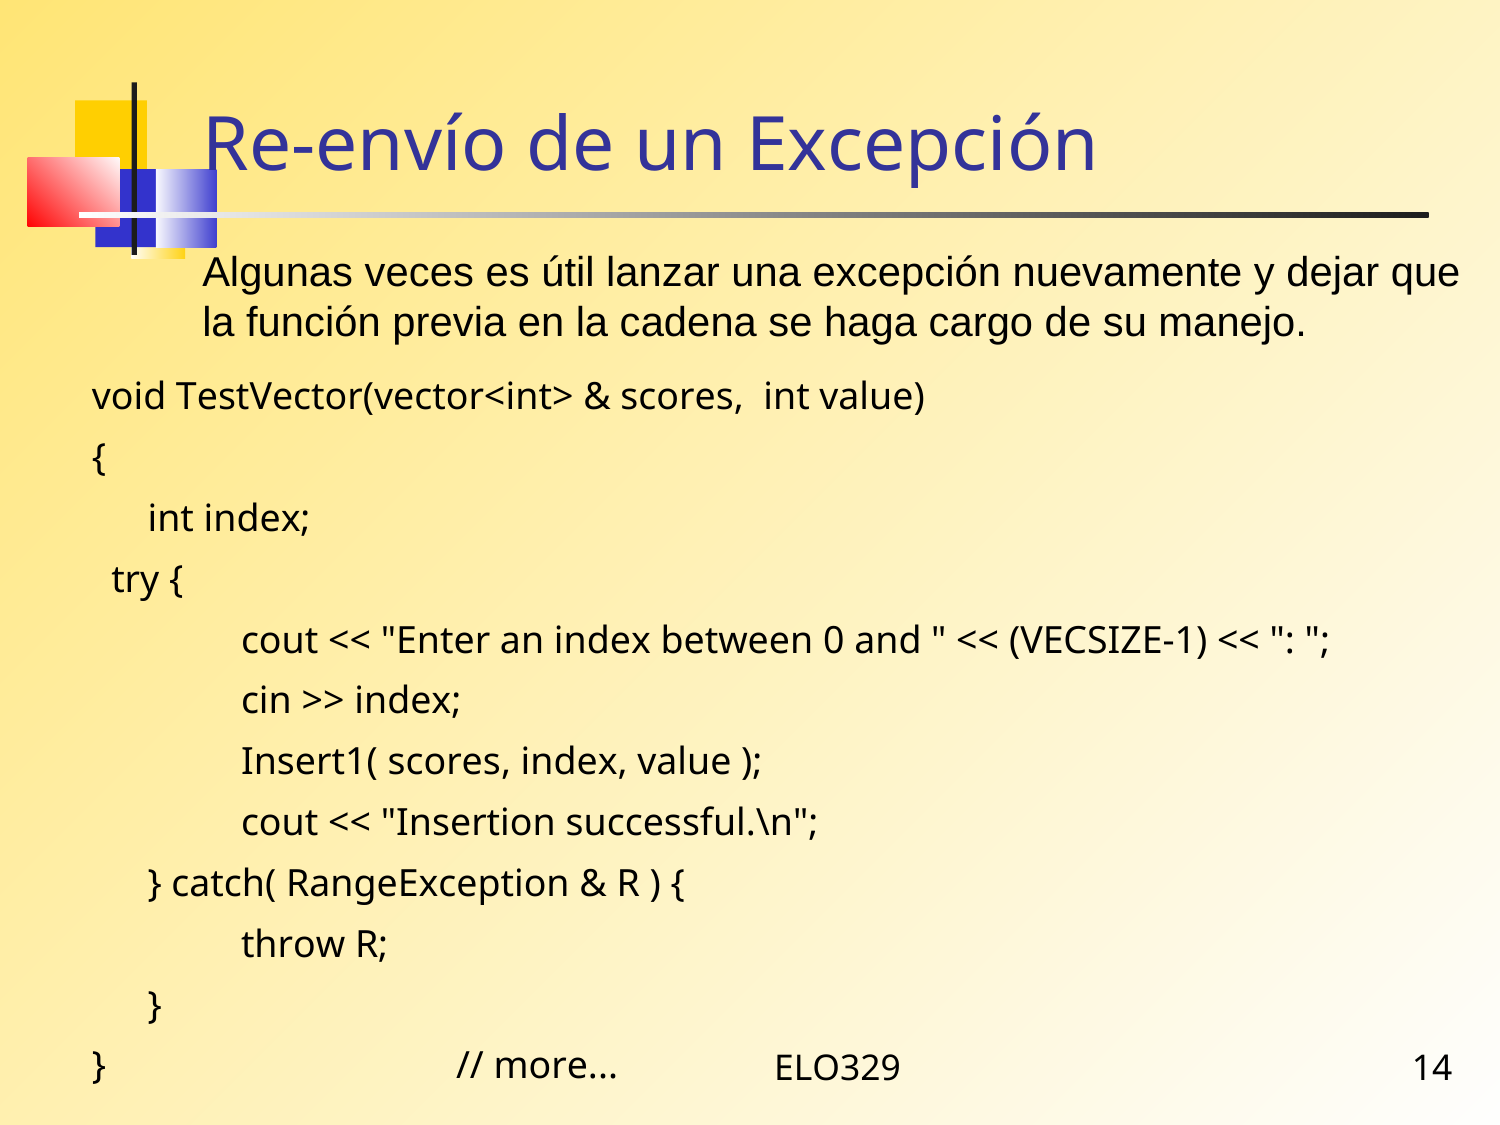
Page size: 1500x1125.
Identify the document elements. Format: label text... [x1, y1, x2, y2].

title Re-envío de un Excepción [187, 37, 1466, 201]
list void TestVector(vector<int> & scores, int value)‏ { int index; try { cout << "Enter an index between 0 and " << (VECSIZE-1) << ": "; cin >> index; Insert1( scores, index, value ); cout << "Insertion successful.\n"; } catch( RangeException & R ) { throw R; } } // more... [76, 361, 1463, 1027]
text_box Algunas veces es útil lanzar una excepción nuevamente y dejar que la función previa en la cadena se haga cargo de su manejo. [187, 237, 1500, 353]
